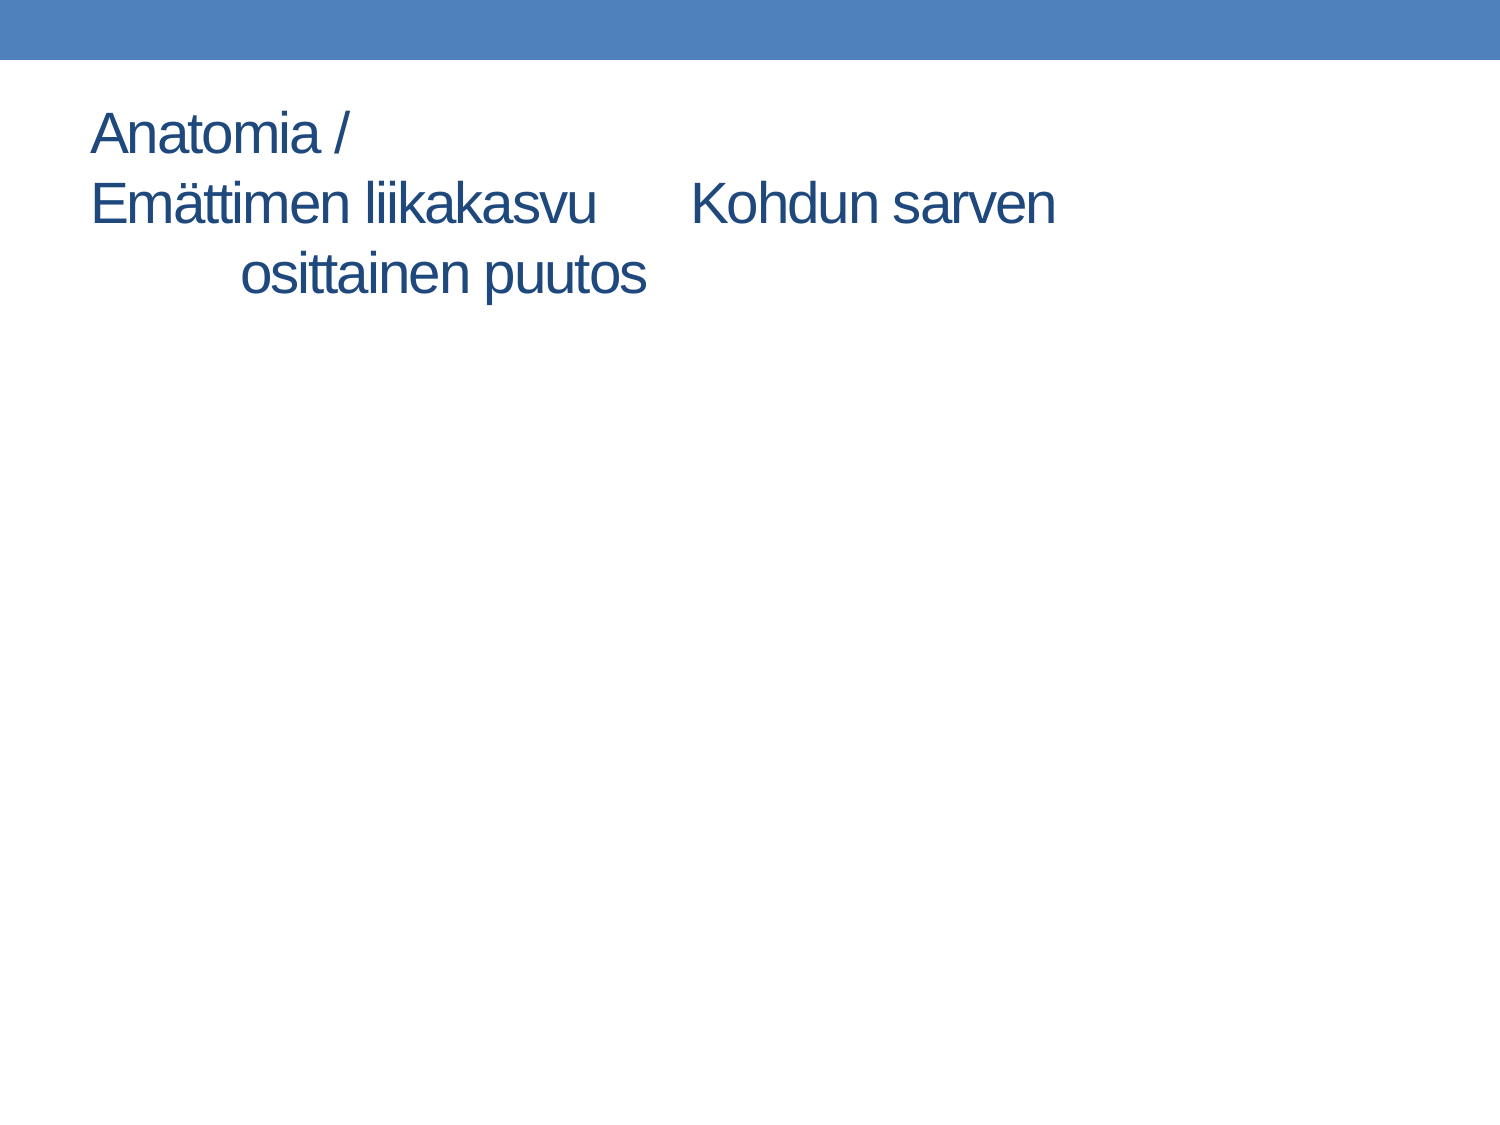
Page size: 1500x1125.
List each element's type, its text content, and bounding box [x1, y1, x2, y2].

title Anatomia / Emättimen liikakasvu Kohdun sarven osittainen puutos [75, 87, 1426, 251]
